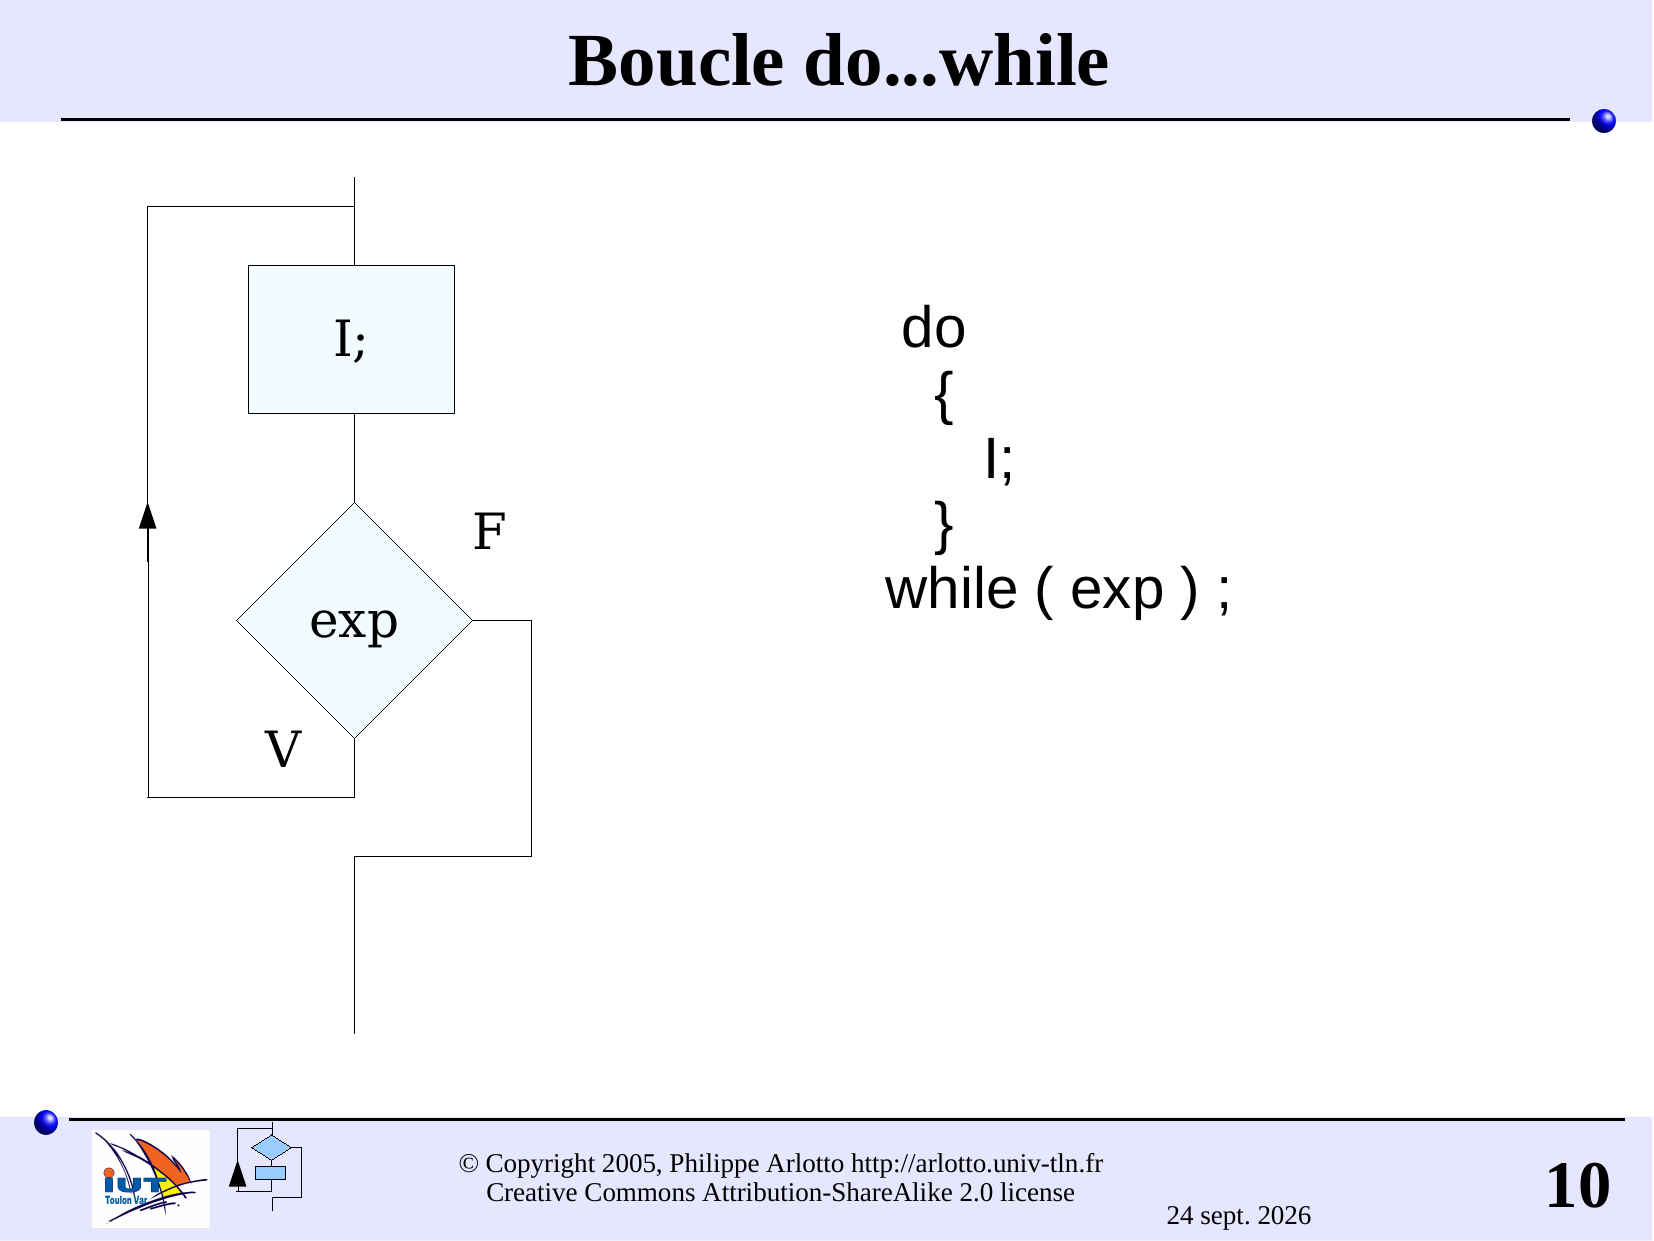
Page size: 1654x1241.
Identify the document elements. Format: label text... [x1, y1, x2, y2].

text_box exp [236, 502, 473, 738]
text_box V [265, 721, 325, 780]
text_box do { I; } while ( exp ) ; [885, 295, 1234, 749]
text_box I; [248, 265, 455, 414]
title Boucle do...while [95, 14, 1585, 107]
text_box F [472, 502, 508, 562]
